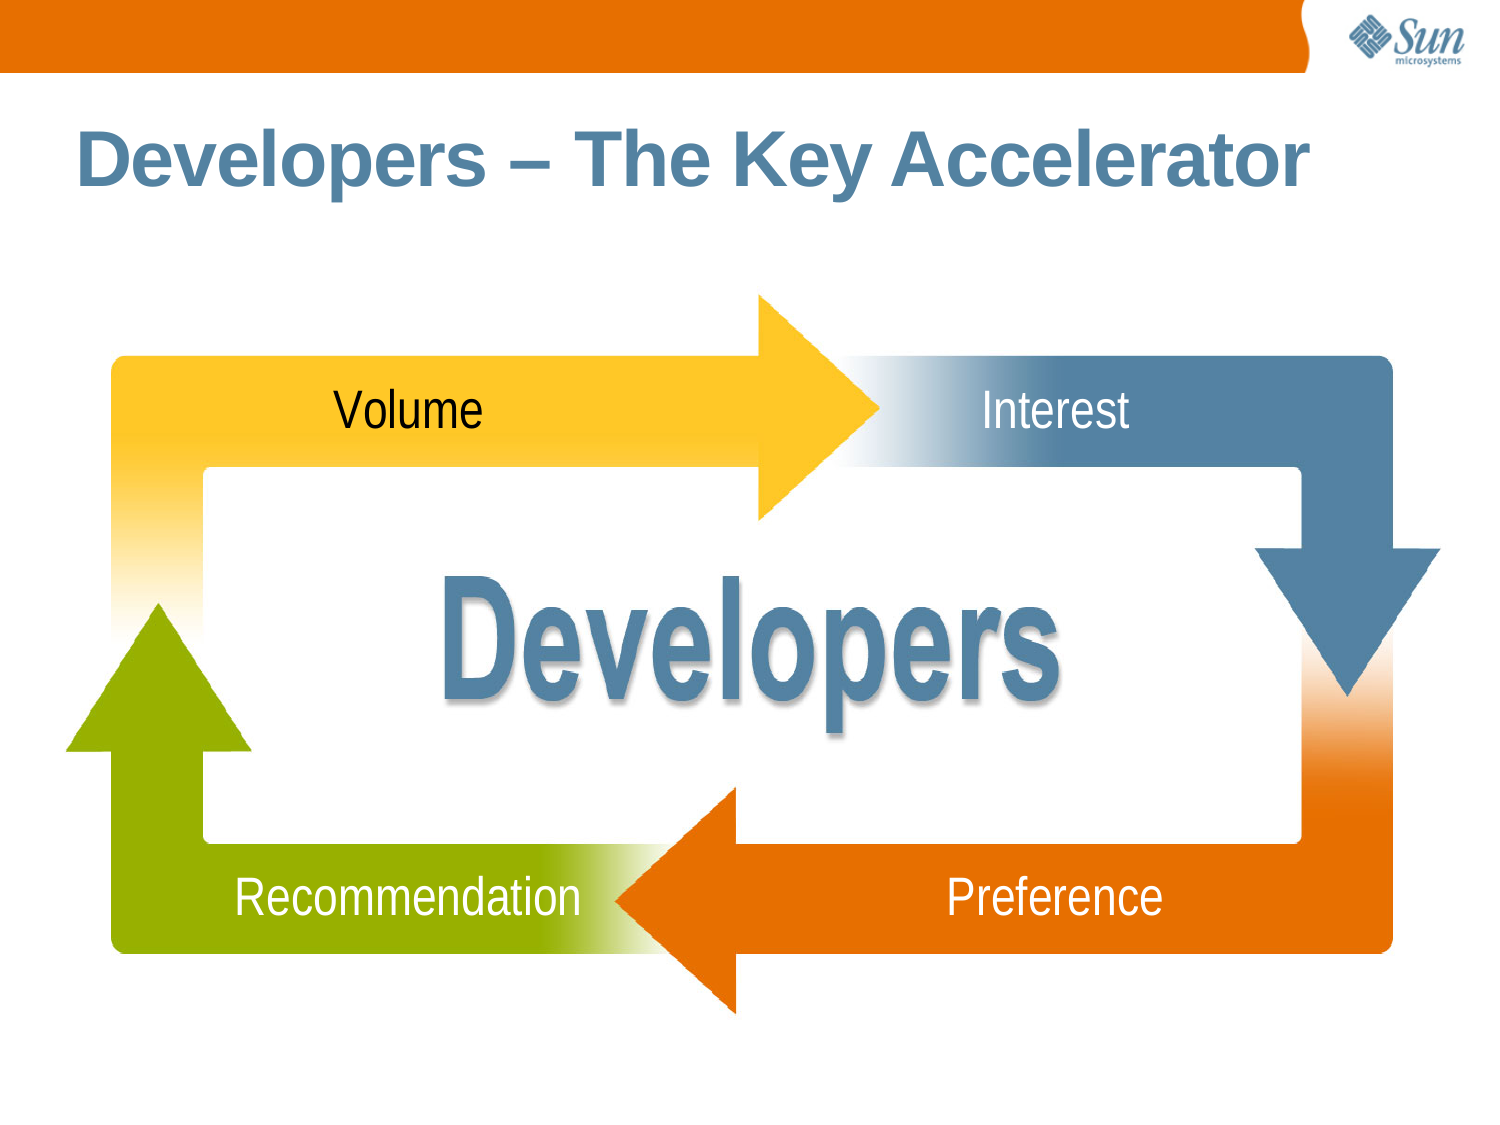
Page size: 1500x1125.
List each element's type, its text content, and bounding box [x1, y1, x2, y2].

text_box Recommendation [234, 868, 584, 931]
text_box Preference [946, 868, 1165, 931]
picture [0, 0, 1500, 73]
text_box Volume [333, 381, 485, 444]
title Developers – The Key Accelerator [75, 122, 1438, 228]
text_box Interest [981, 381, 1130, 444]
picture [13, 259, 1488, 1031]
